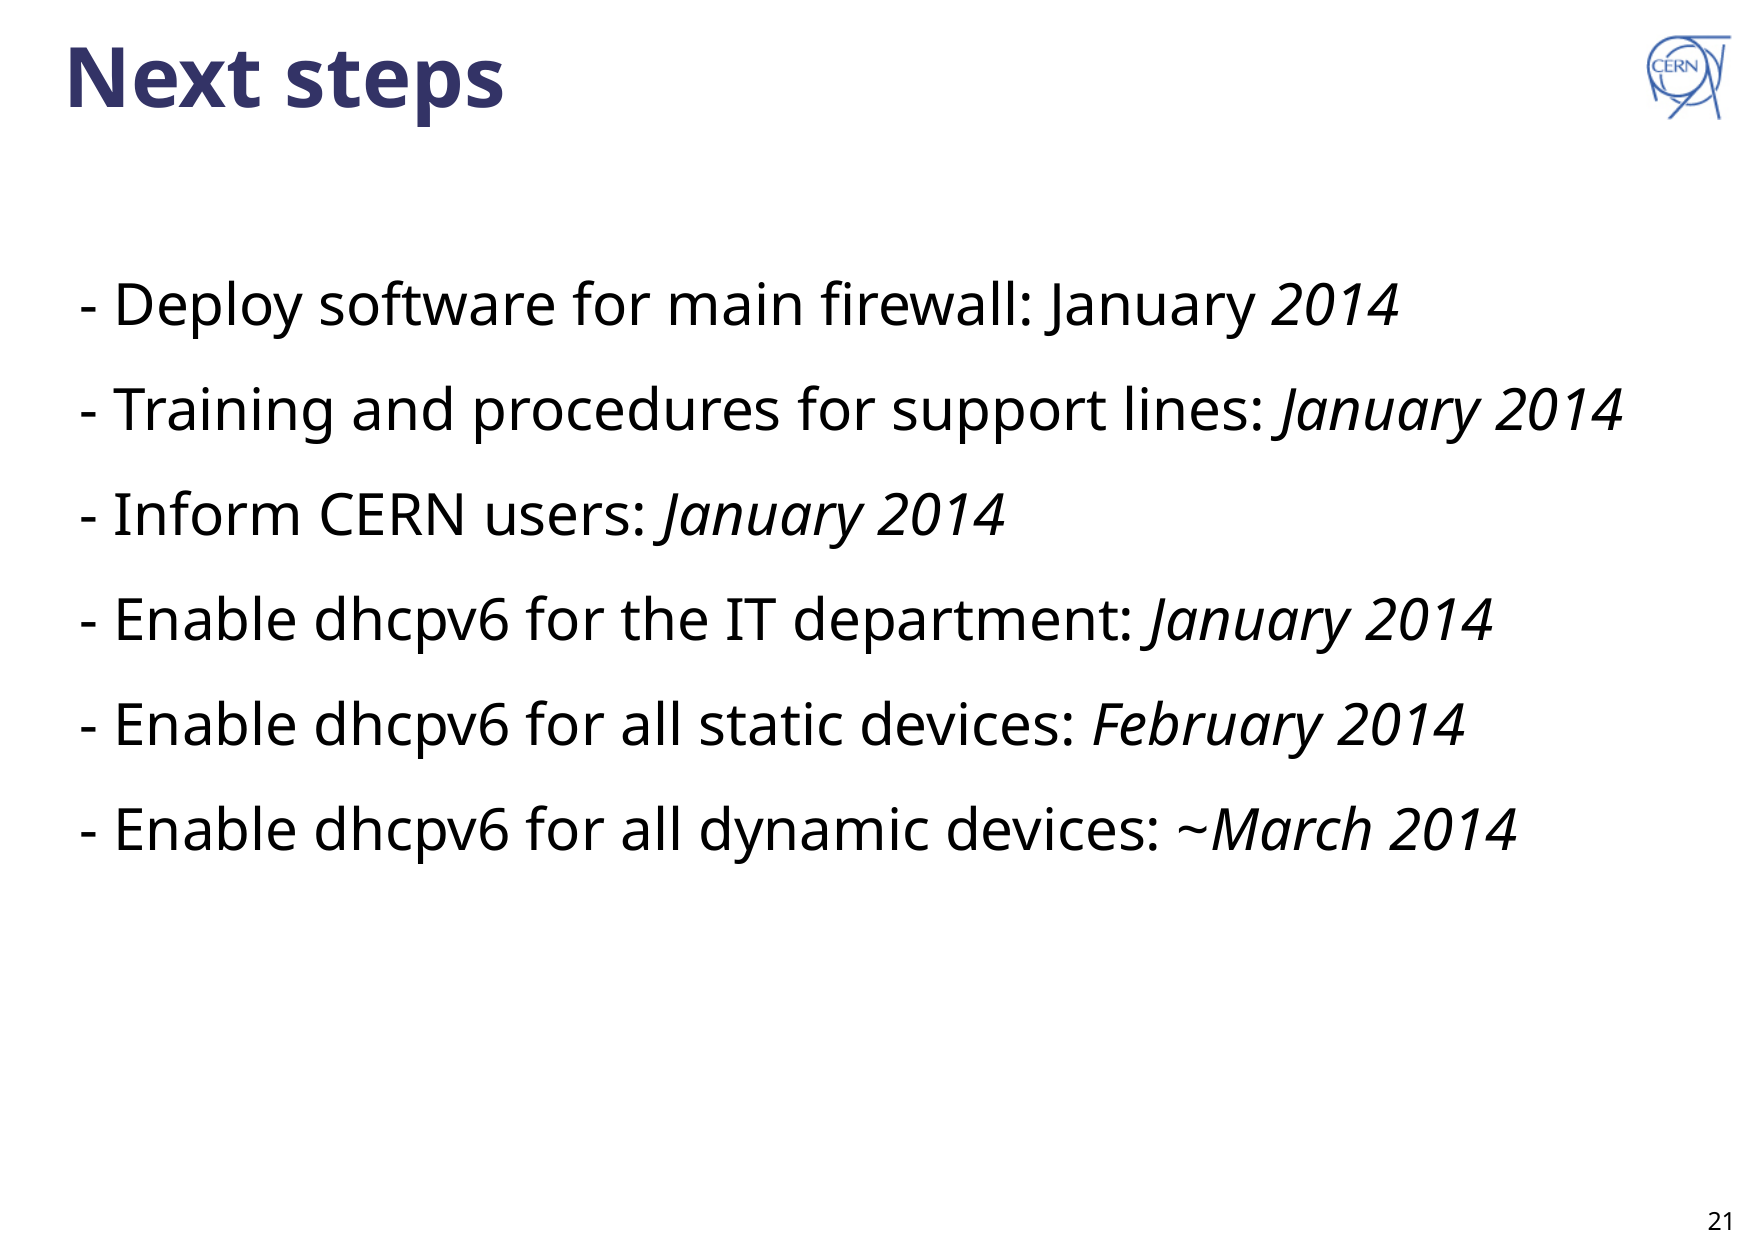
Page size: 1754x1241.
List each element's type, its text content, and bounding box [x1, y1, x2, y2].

title Next steps [63, 0, 1621, 166]
picture [1646, 34, 1732, 120]
text_box - Deploy software for main firewall: January 2014 - Training and procedures for support lines: January 2014 - Inform CERN users: January 2014 - Enable dhcpv6 for the IT department: January 2014 - Enable dhcpv6 for all static devices: February 2014 - Enable dhcpv6 for all dynamic devices: ~March 2014 [63, 225, 1714, 1088]
